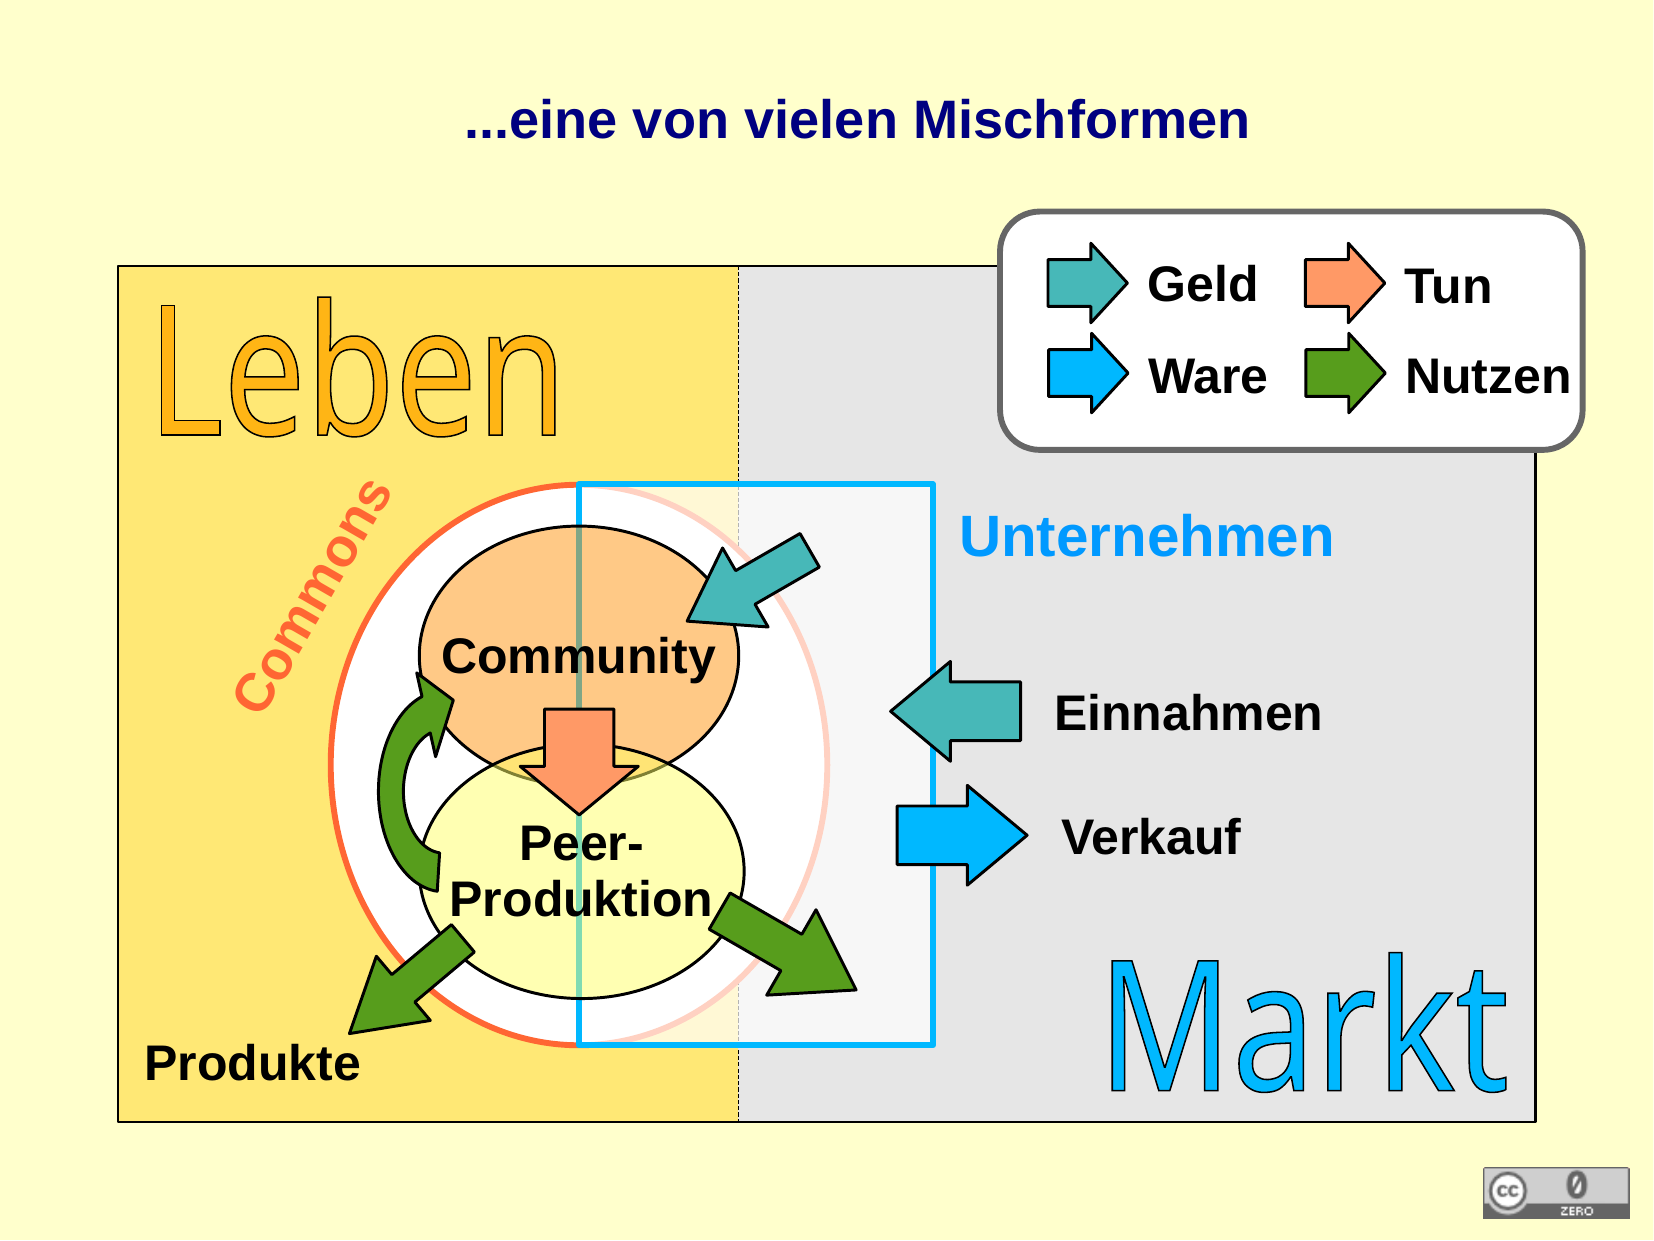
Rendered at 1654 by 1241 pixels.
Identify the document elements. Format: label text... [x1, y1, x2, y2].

text_box Nutzen [1390, 341, 1599, 417]
text_box Peer- Produktion [420, 746, 745, 999]
text_box Markt [1327, 991, 1375, 1091]
text_box Geld [1132, 249, 1283, 325]
text_box Markt [1389, 952, 1455, 1091]
text_box Einnahmen [1039, 677, 1339, 749]
text_box Leben [402, 335, 470, 437]
text_box [119, 211, 1583, 1121]
text_box Ware [1133, 341, 1293, 417]
text_box Verkauf [1046, 801, 1257, 873]
text_box Leben [317, 297, 387, 437]
text_box Produkte [129, 1027, 377, 1099]
text_box Markt [1238, 991, 1304, 1093]
text_box Tun [1390, 251, 1515, 327]
text_box Community [419, 526, 739, 765]
text_box Markt [1457, 970, 1506, 1093]
text_box Leben [231, 335, 299, 437]
picture [1483, 1167, 1630, 1219]
text_box Leben [161, 305, 220, 436]
text_box Unternehmen [944, 496, 1351, 577]
text_box Leben [489, 335, 555, 436]
text_box Commons [205, 448, 419, 743]
text_box Markt [1112, 960, 1218, 1091]
title ...eine von vielen Mischformen [121, 61, 1595, 178]
